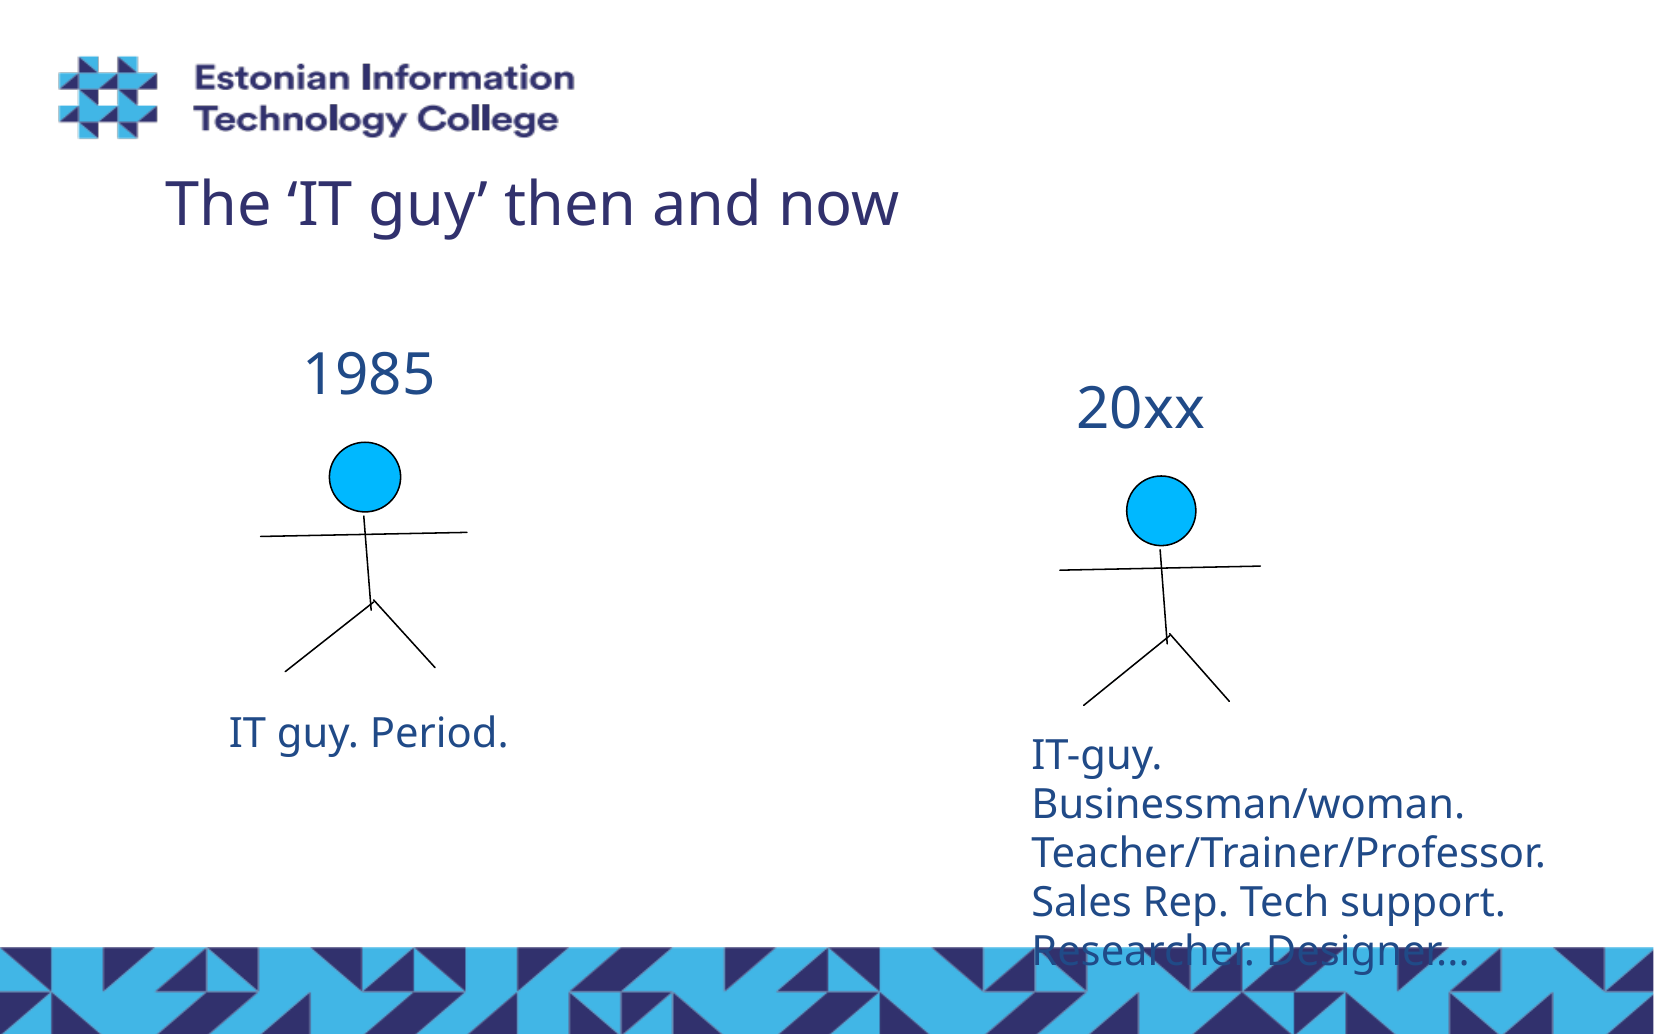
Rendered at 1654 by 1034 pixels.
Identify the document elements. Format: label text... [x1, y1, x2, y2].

title The ‘IT guy’ then and now [165, 147, 1217, 256]
text_box [1126, 475, 1196, 546]
text_box IT-guy. Businessman/woman. Teacher/Trainer/Professor. Sales Rep. Tech support. Researcher. Designer... [1031, 730, 1591, 976]
text_box [260, 516, 467, 672]
text_box [329, 442, 401, 512]
text_box [1059, 549, 1261, 706]
text_box 1985 [302, 331, 632, 400]
text_box IT guy. Period. [228, 708, 898, 765]
text_box 20xx [1076, 365, 1354, 434]
